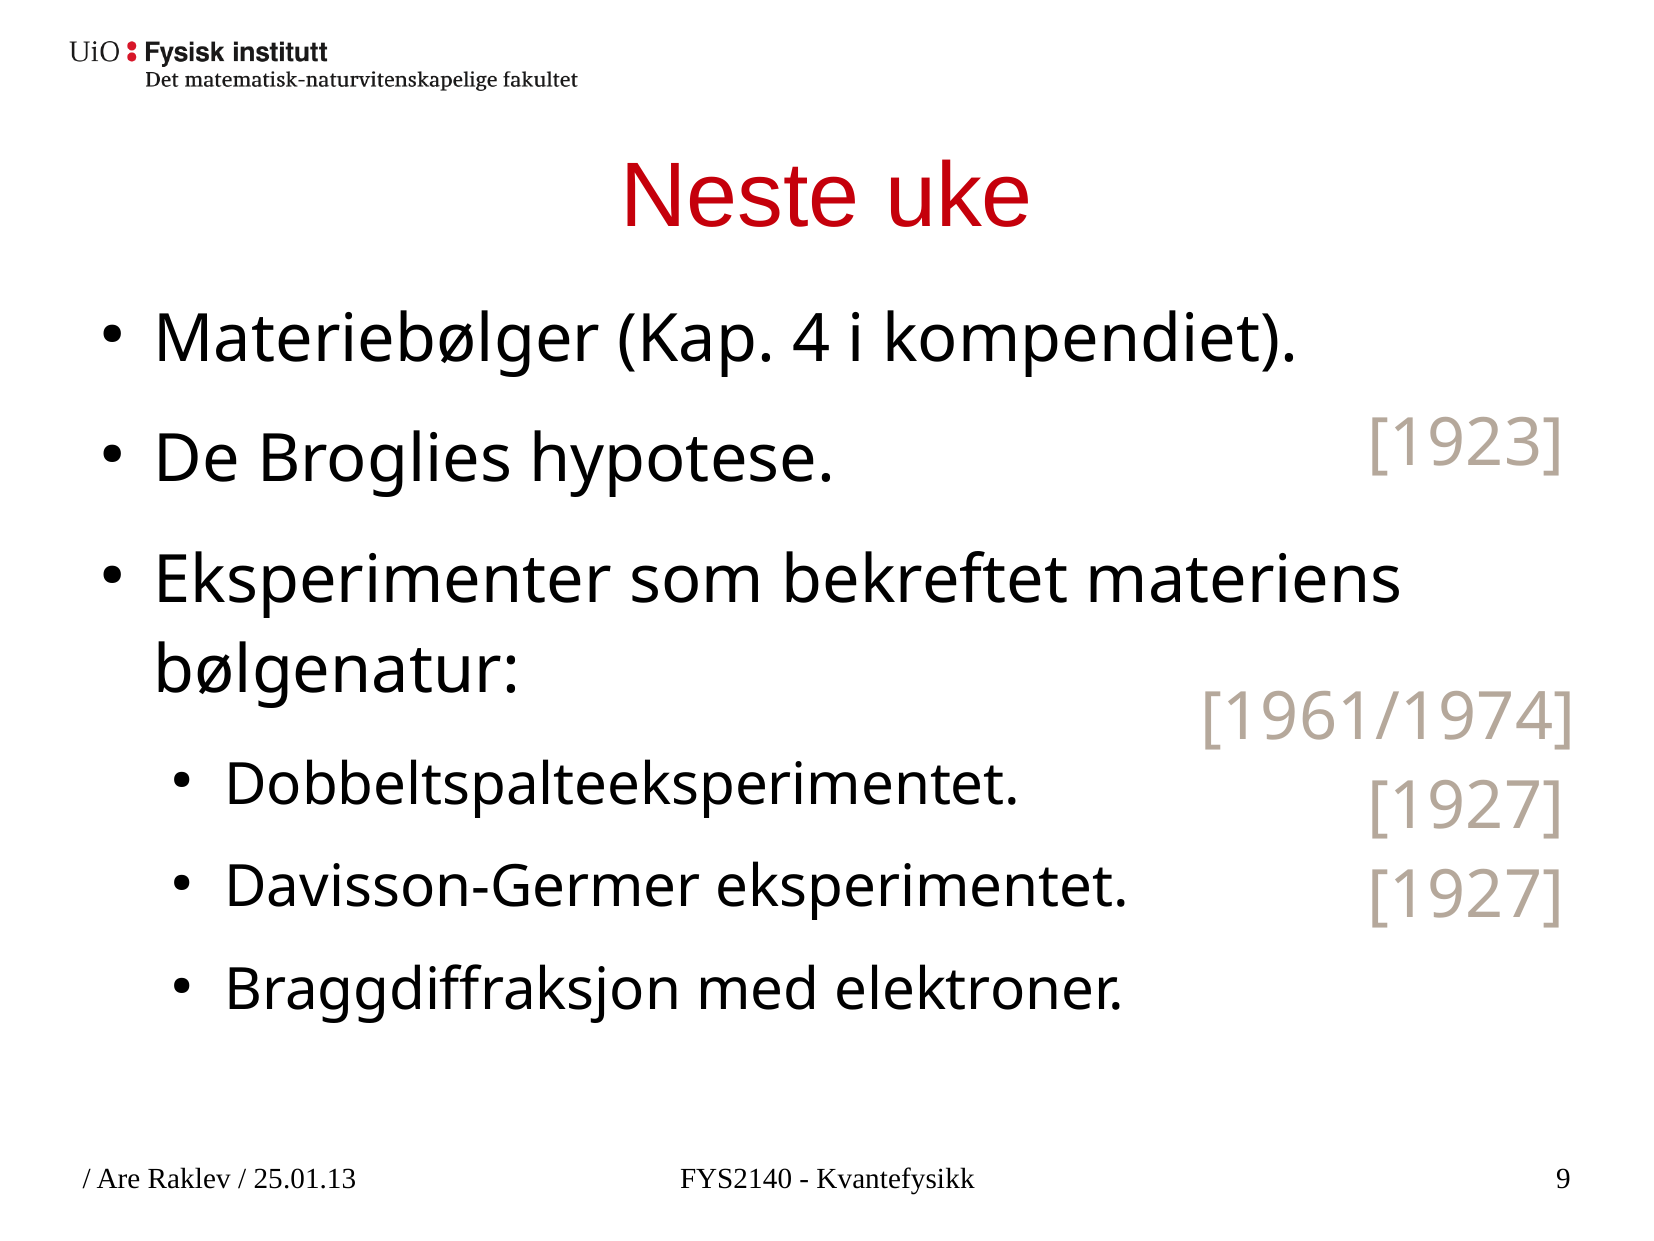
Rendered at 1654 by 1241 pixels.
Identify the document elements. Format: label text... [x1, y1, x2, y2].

text_box [1927] [1329, 838, 1568, 929]
text_box [1961/1974] [1162, 660, 1568, 751]
title Neste uke [82, 90, 1571, 290]
list Materiebølger (Kap. 4 i kompendiet). De Broglies hypotese. Eksperimenter som bekreftet materiens bølgenatur: Dobbeltspalteeksperimentet. Davisson-Germer eksperimentet. Braggdiffraksjon med elektroner. [82, 290, 1571, 1094]
picture [68, 37, 581, 93]
text_box [1927] [1329, 751, 1568, 838]
text_box [1923] [1329, 386, 1568, 477]
